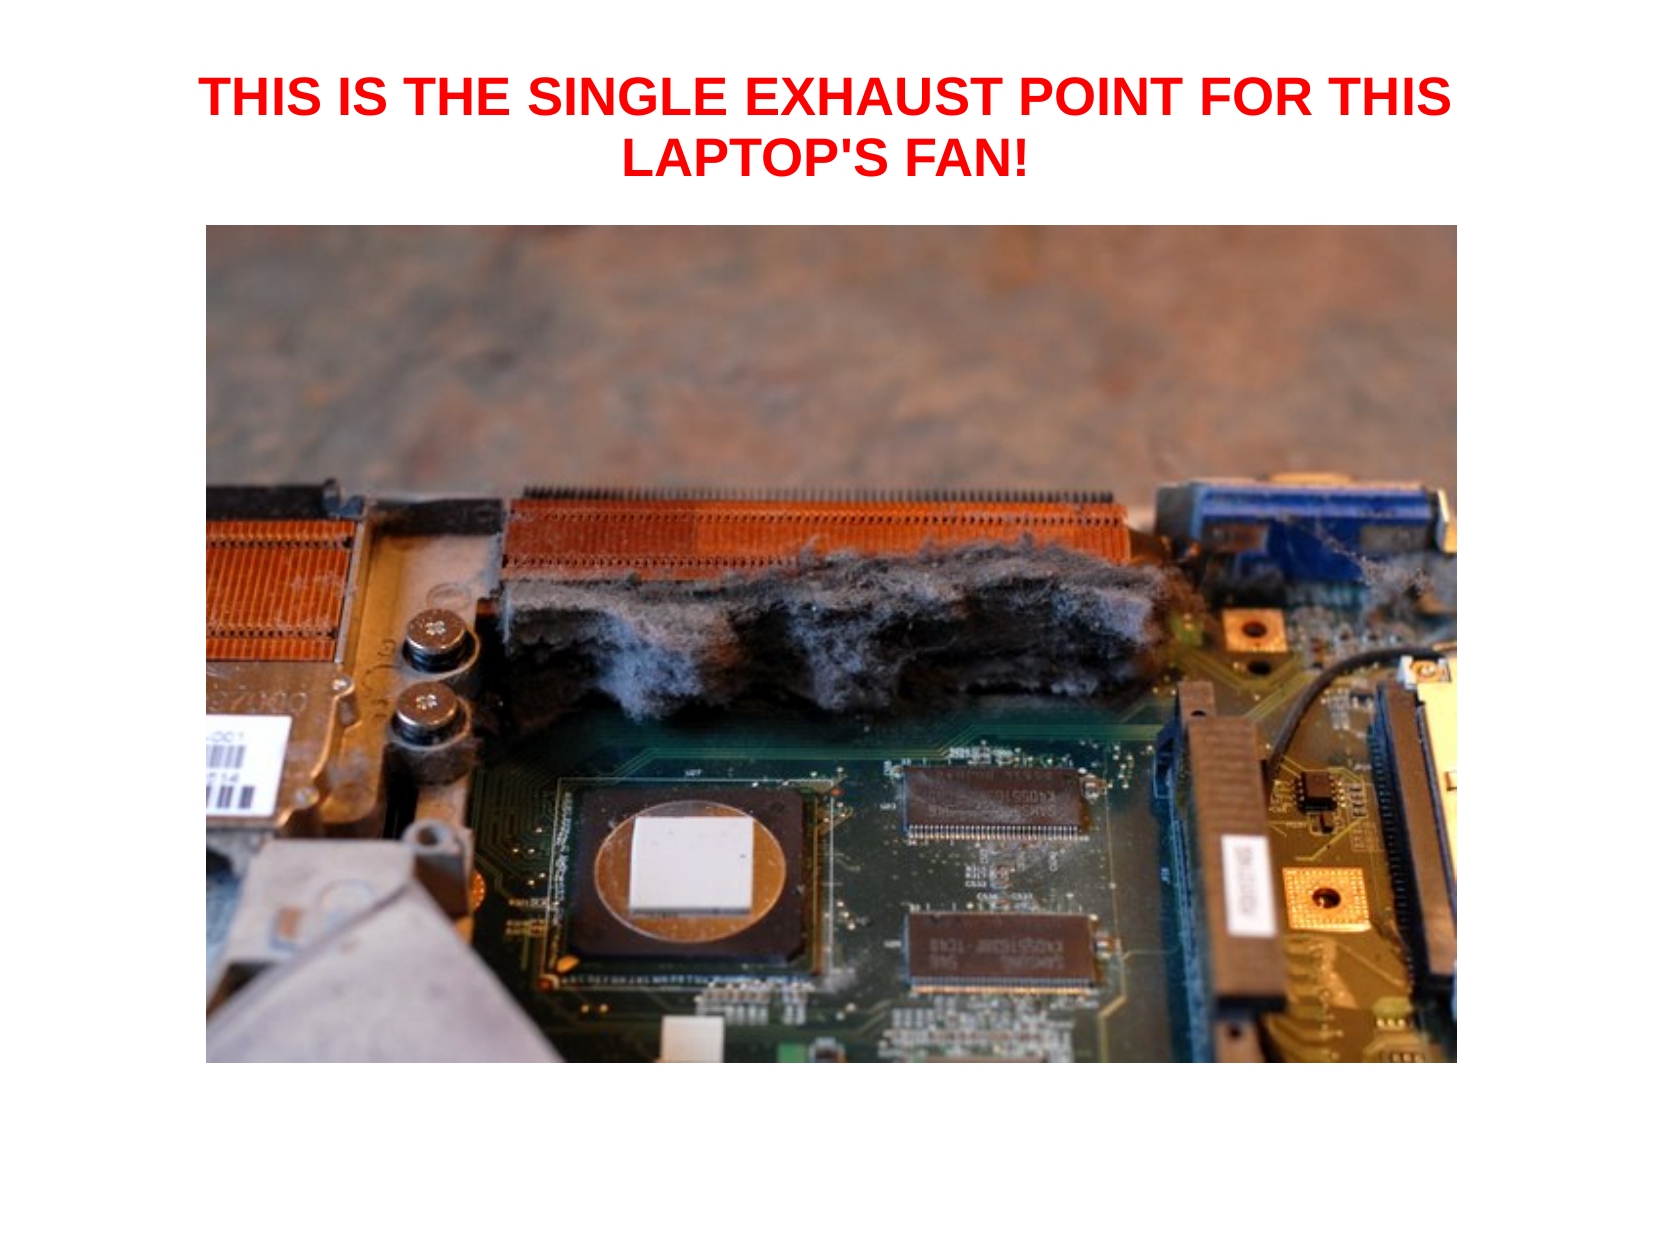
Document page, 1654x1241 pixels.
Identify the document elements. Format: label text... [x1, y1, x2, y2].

text_box THIS IS THE SINGLE EXHAUST POINT FOR THIS LAPTOP'S FAN! [147, 59, 1506, 195]
picture [206, 225, 1457, 1063]
